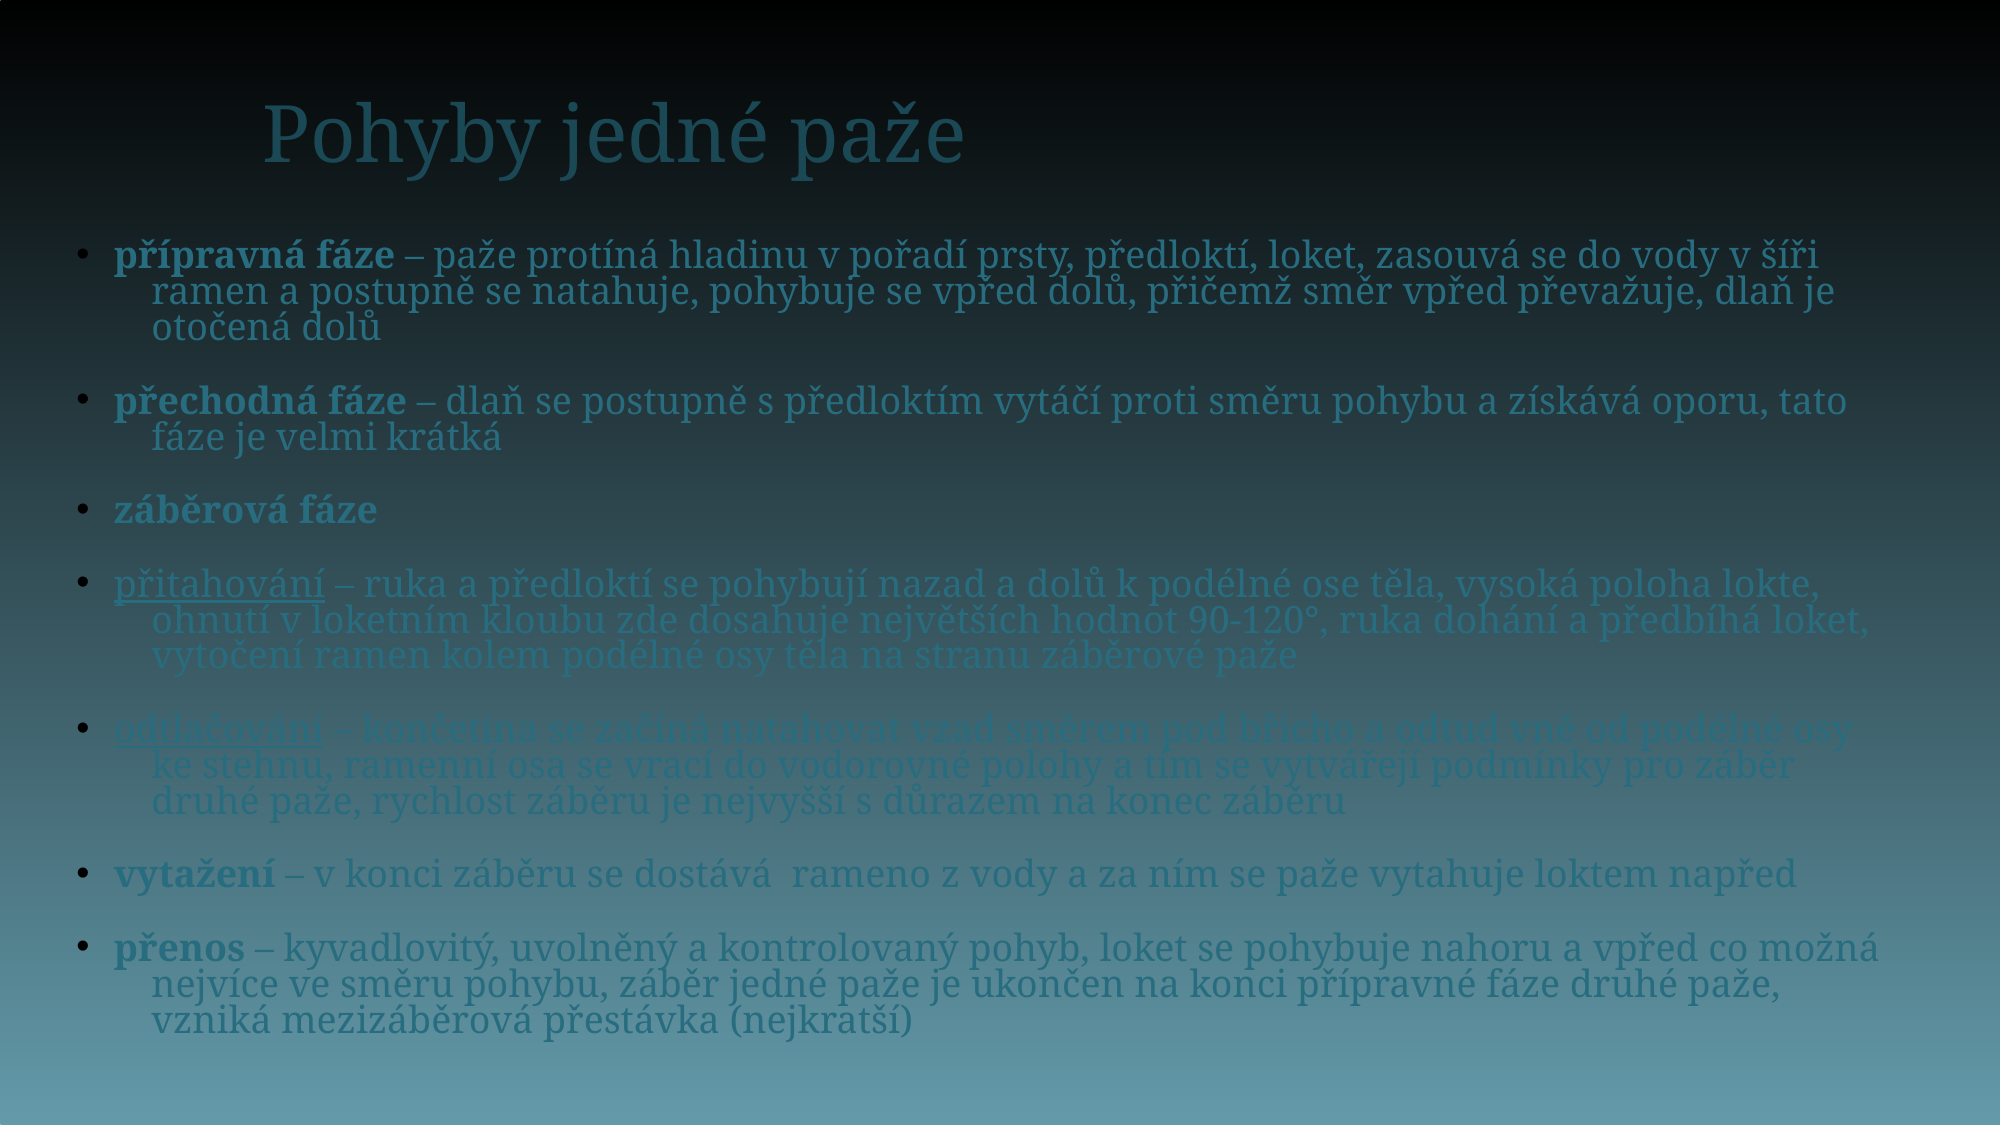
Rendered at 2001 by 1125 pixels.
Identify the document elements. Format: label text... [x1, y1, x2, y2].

title Pohyby jedné paže [247, 0, 1598, 187]
list přípravná fáze – paže protíná hladinu v pořadí prsty, předloktí, loket, zasouvá se do vody v šíři ramen a postupně se natahuje, pohybuje se vpřed dolů, přičemž směr vpřed převažuje, dlaň je otočená dolů přechodná fáze – dlaň se postupně s předloktím vytáčí proti směru pohybu a získává oporu, tato fáze je velmi krátká záběrová fáze přitahování – ruka a předloktí se pohybují nazad a dolů k podélné ose těla, vysoká poloha lokte, ohnutí v loketním kloubu zde dosahuje největších hodnot 90-120°, ruka dohání a předbíhá loket, vytočení ramen kolem podélné osy těla na stranu záběrové paže odtlačování – končetina se začíná natahovat vzad směrem pod břicho a odtud vně od podélné osy ke stehnu, ramenní osa se vrací do vodorovné polohy a tím se vytvářejí podmínky pro záběr druhé paže, rychlost záběru je nejvyšší s důrazem na konec záběru vytažení – v konci záběru se dostává rameno z vody a za ním se paže vytahuje loktem napřed přenos – kyvadlovitý, uvolněný a kontrolovaný pohyb, loket se pohybuje nahoru a vpřed co možná nejvíce ve směru pohybu, záběr jedné paže je ukončen na konci přípravné fáze druhé paže, vzniká mezizáběrová přestávka (nejkratší) [46, 232, 1915, 1096]
